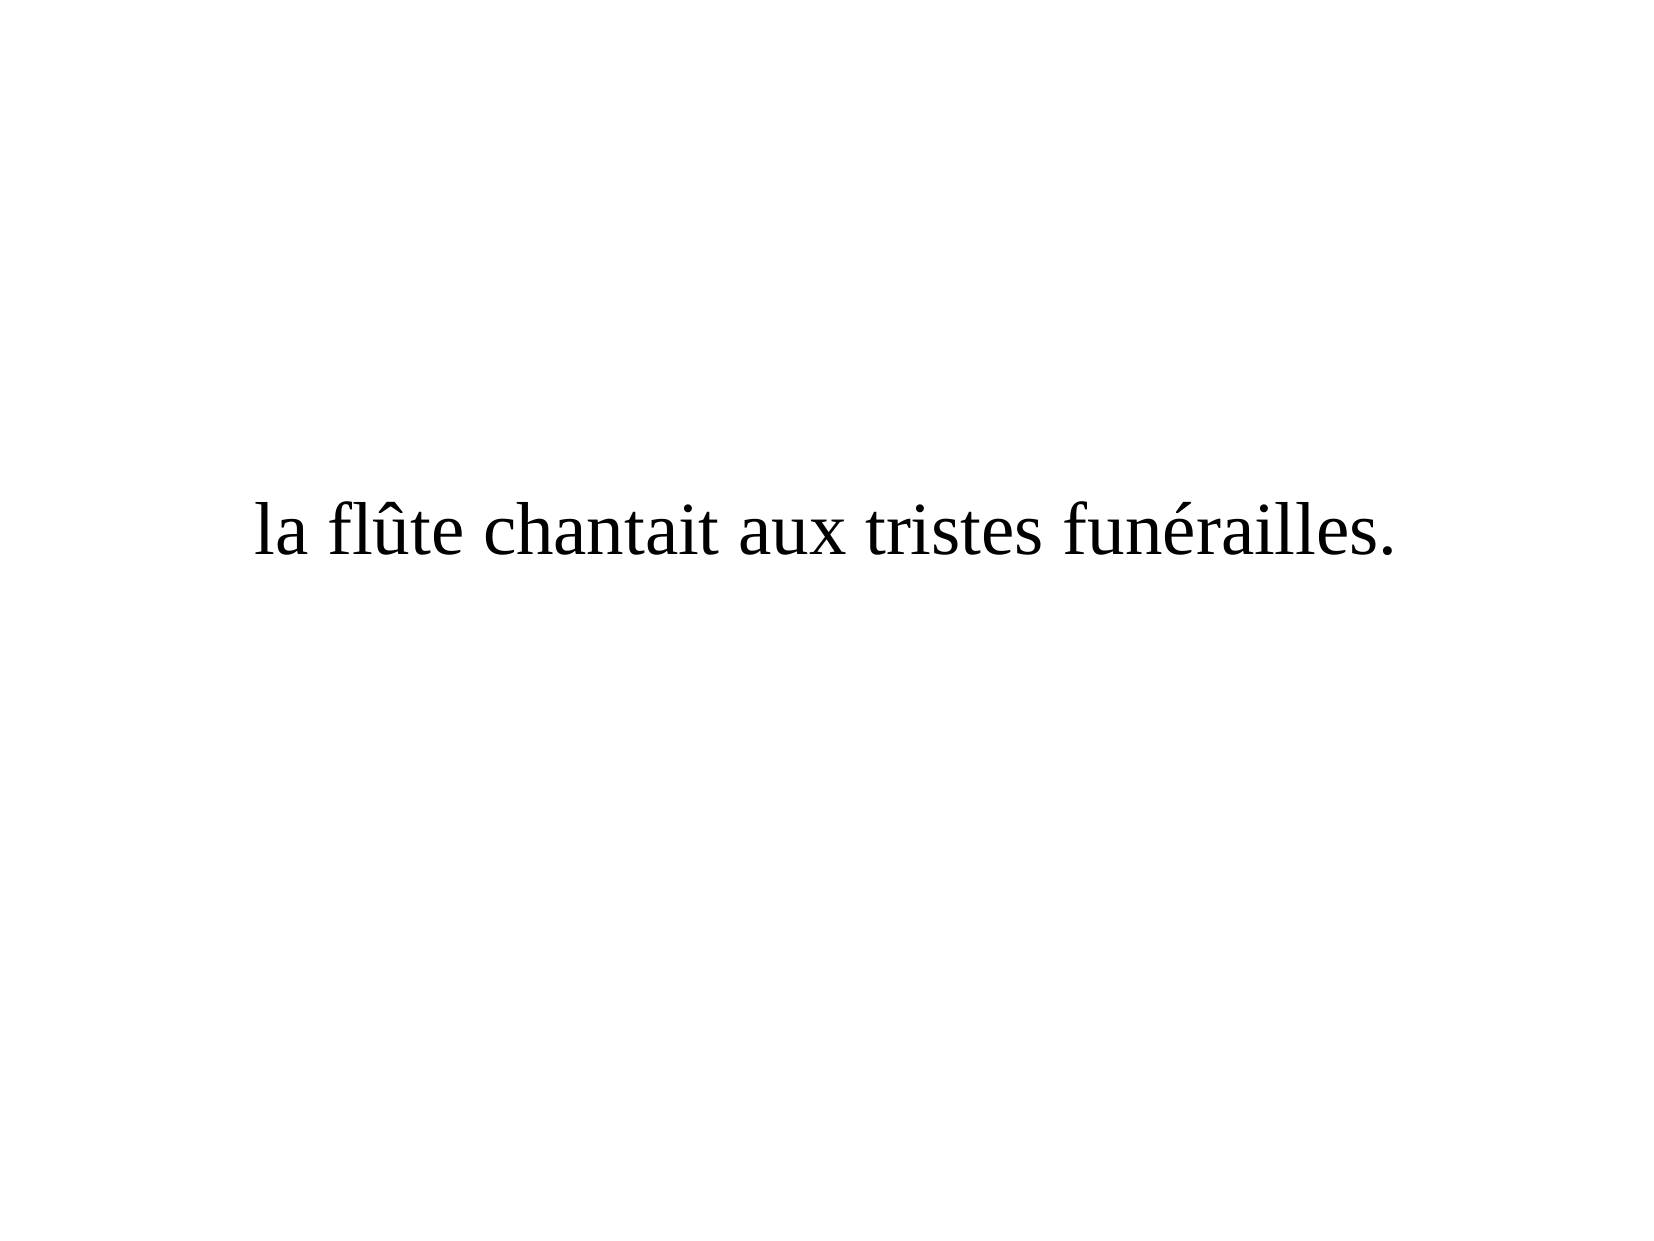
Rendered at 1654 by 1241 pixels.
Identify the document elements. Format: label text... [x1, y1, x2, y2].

subtitle la flûte chantait aux tristes funérailles. [82, 49, 1571, 1010]
